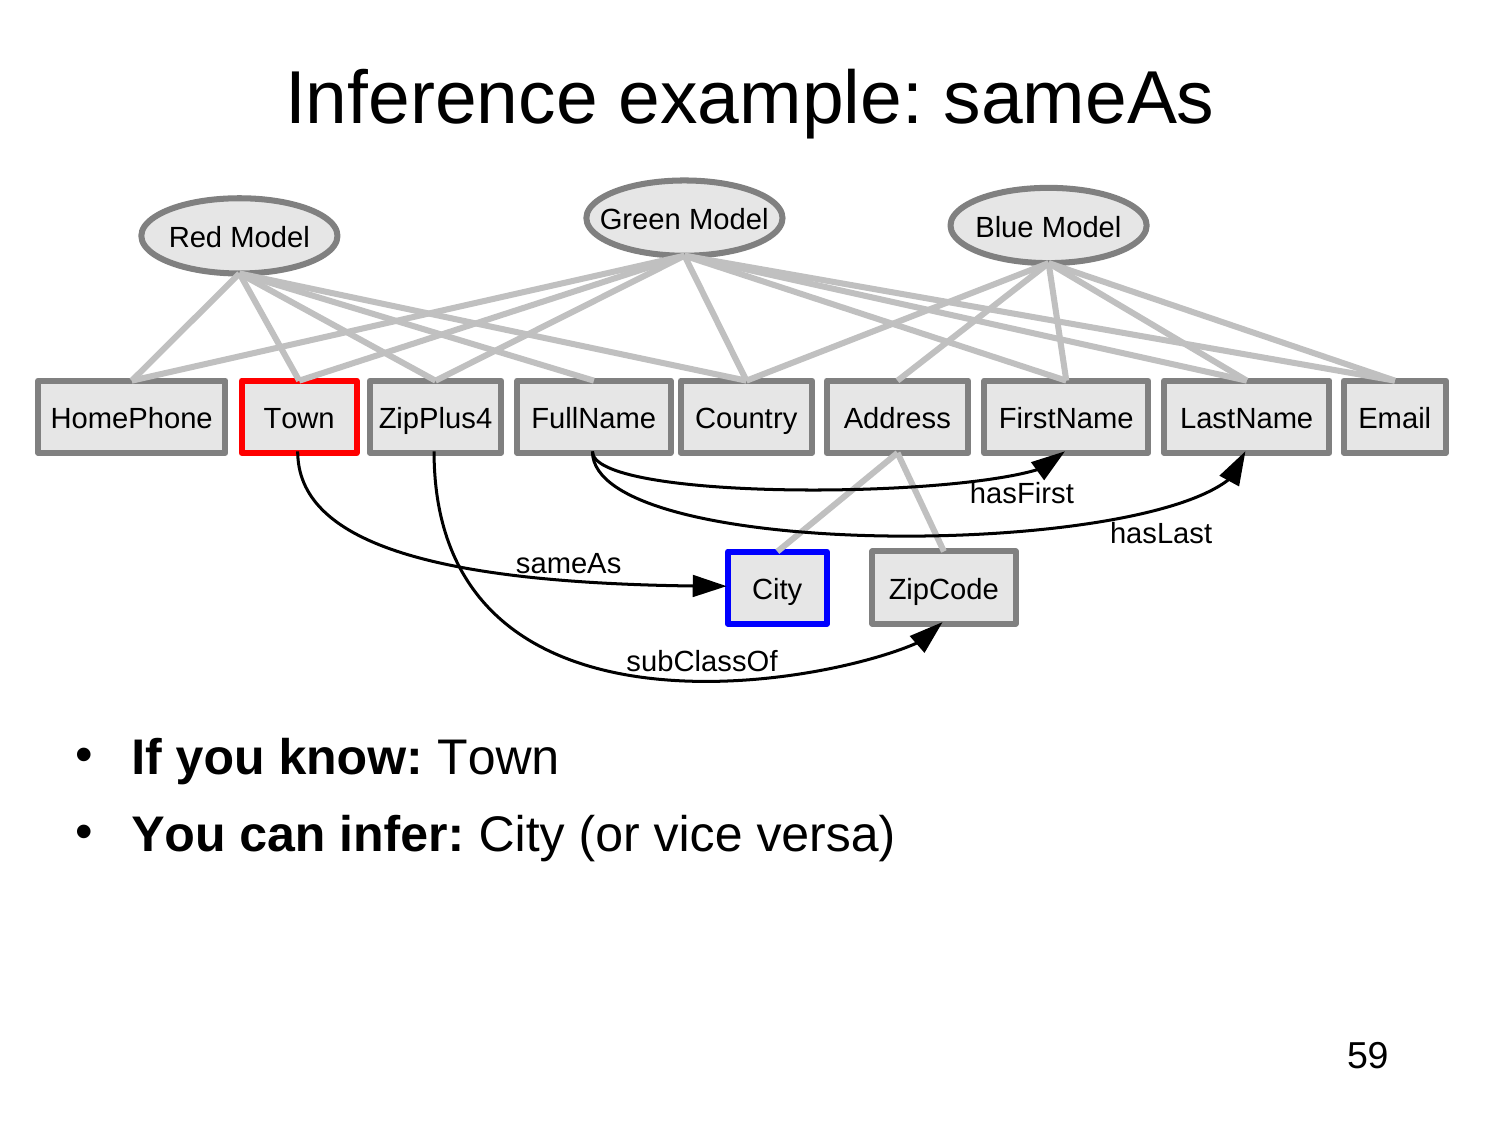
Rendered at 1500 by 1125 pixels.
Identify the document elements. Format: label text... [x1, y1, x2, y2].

text_box ZipCode [872, 551, 1016, 624]
text_box LastName [1164, 380, 1330, 453]
text_box Blue Model [950, 187, 1147, 263]
text_box FullName [517, 380, 671, 453]
text_box Red Model [141, 198, 338, 274]
text_box Town [241, 380, 357, 453]
text_box subClassOf [611, 634, 794, 685]
title Inference example: sameAs [75, 44, 1425, 233]
text_box Email [1343, 380, 1446, 453]
list If you know: Town You can infer: City (or vice versa) [75, 724, 1395, 1010]
text_box hasFirst [955, 466, 1090, 517]
text_box FirstName [984, 380, 1149, 453]
text_box City [727, 551, 827, 624]
text_box HomePhone [38, 380, 226, 453]
text_box Address [826, 380, 969, 453]
text_box sameAs [501, 537, 637, 588]
text_box hasLast [1095, 506, 1228, 557]
text_box ZipPlus4 [369, 380, 502, 453]
text_box Green Model [586, 180, 783, 256]
text_box Country [680, 380, 813, 453]
